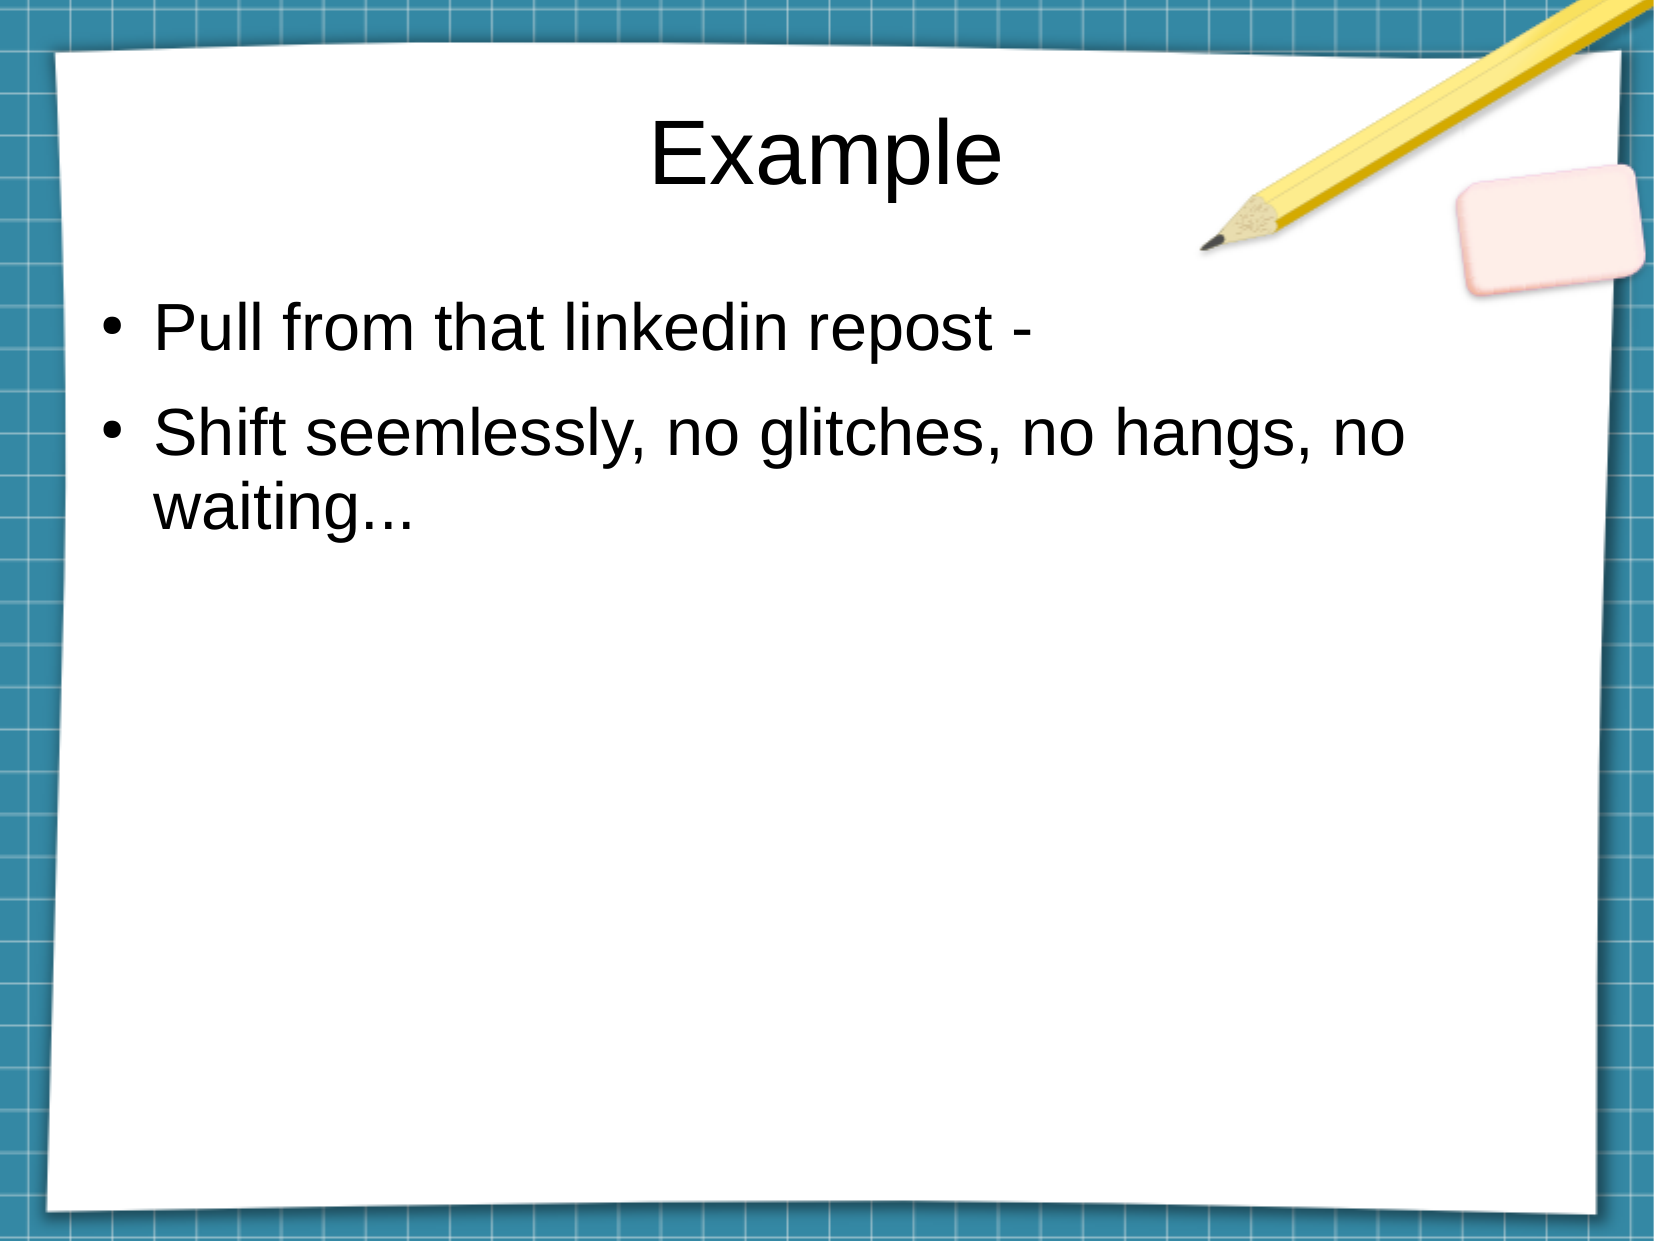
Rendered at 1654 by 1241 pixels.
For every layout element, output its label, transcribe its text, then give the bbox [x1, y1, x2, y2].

title Example [82, 49, 1571, 257]
picture [0, 0, 1654, 1241]
list Pull from that linkedin repost - Shift seemlessly, no glitches, no hangs, no waiting... [82, 290, 1571, 1010]
